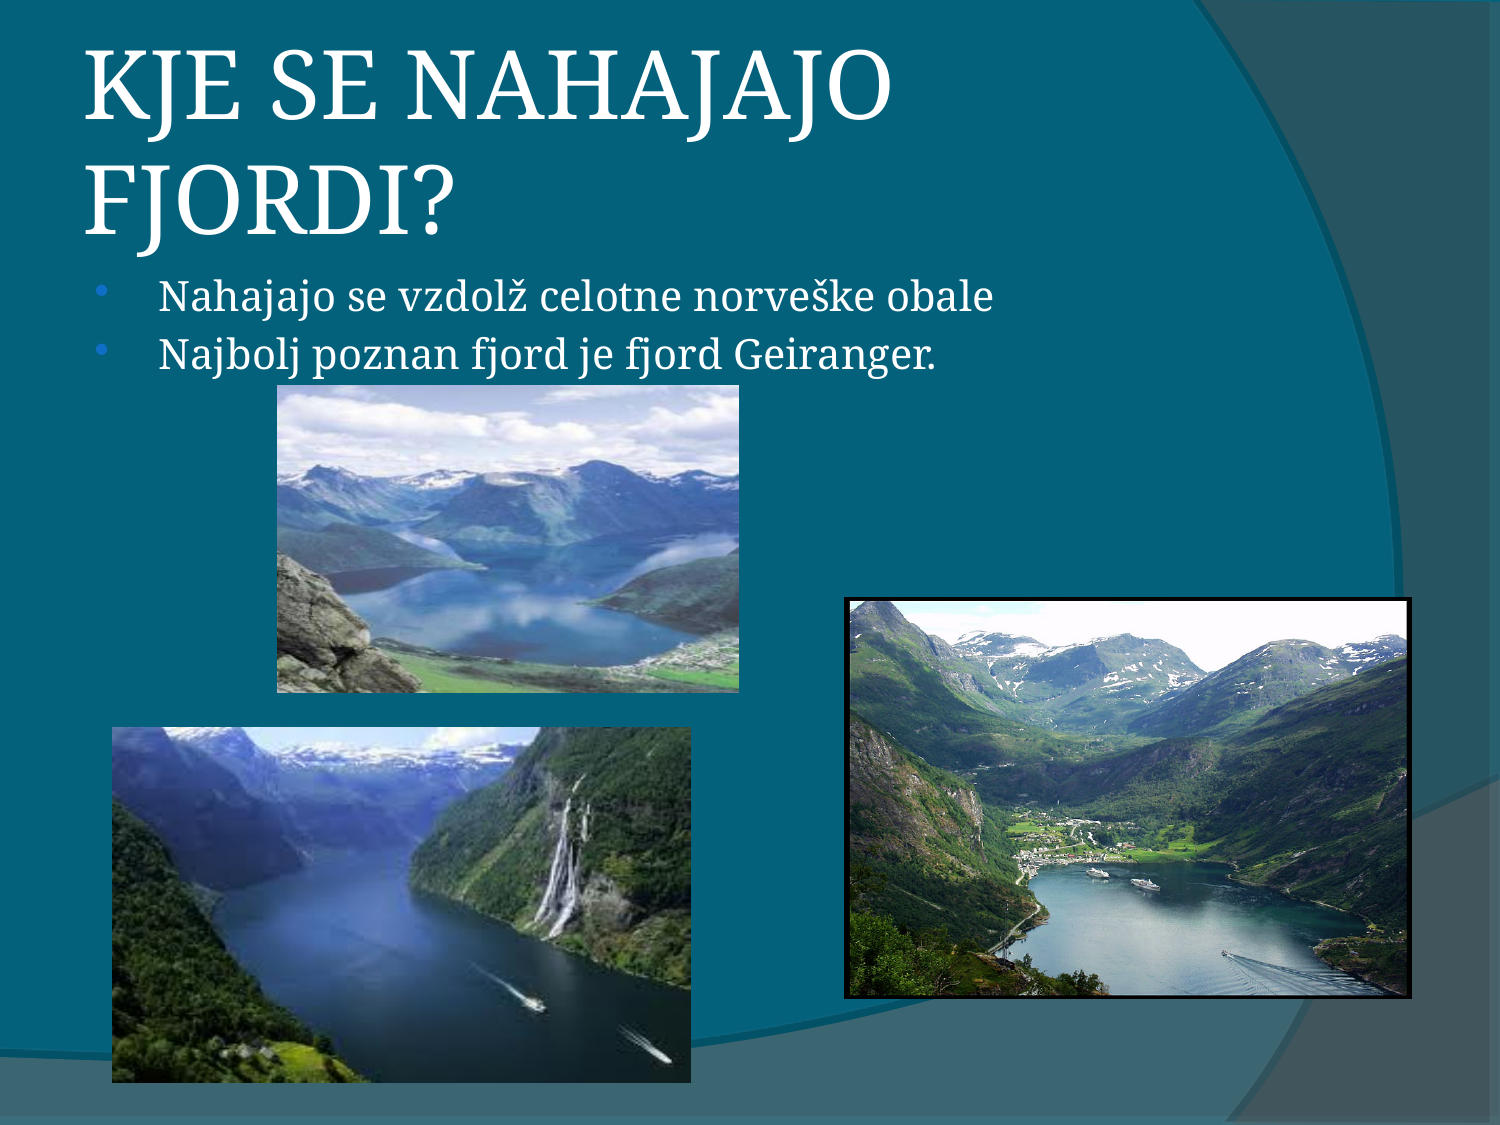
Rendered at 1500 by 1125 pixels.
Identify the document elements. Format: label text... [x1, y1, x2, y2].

list Nahajajo se vzdolž celotne norveške obale Najbolj poznan fjord je fjord Geiranger. [75, 262, 1300, 1005]
picture [278, 386, 738, 692]
picture [845, 597, 1412, 1000]
picture [112, 728, 691, 1083]
title KJE SE NAHAJAJO FJORDI? [75, 45, 1300, 233]
